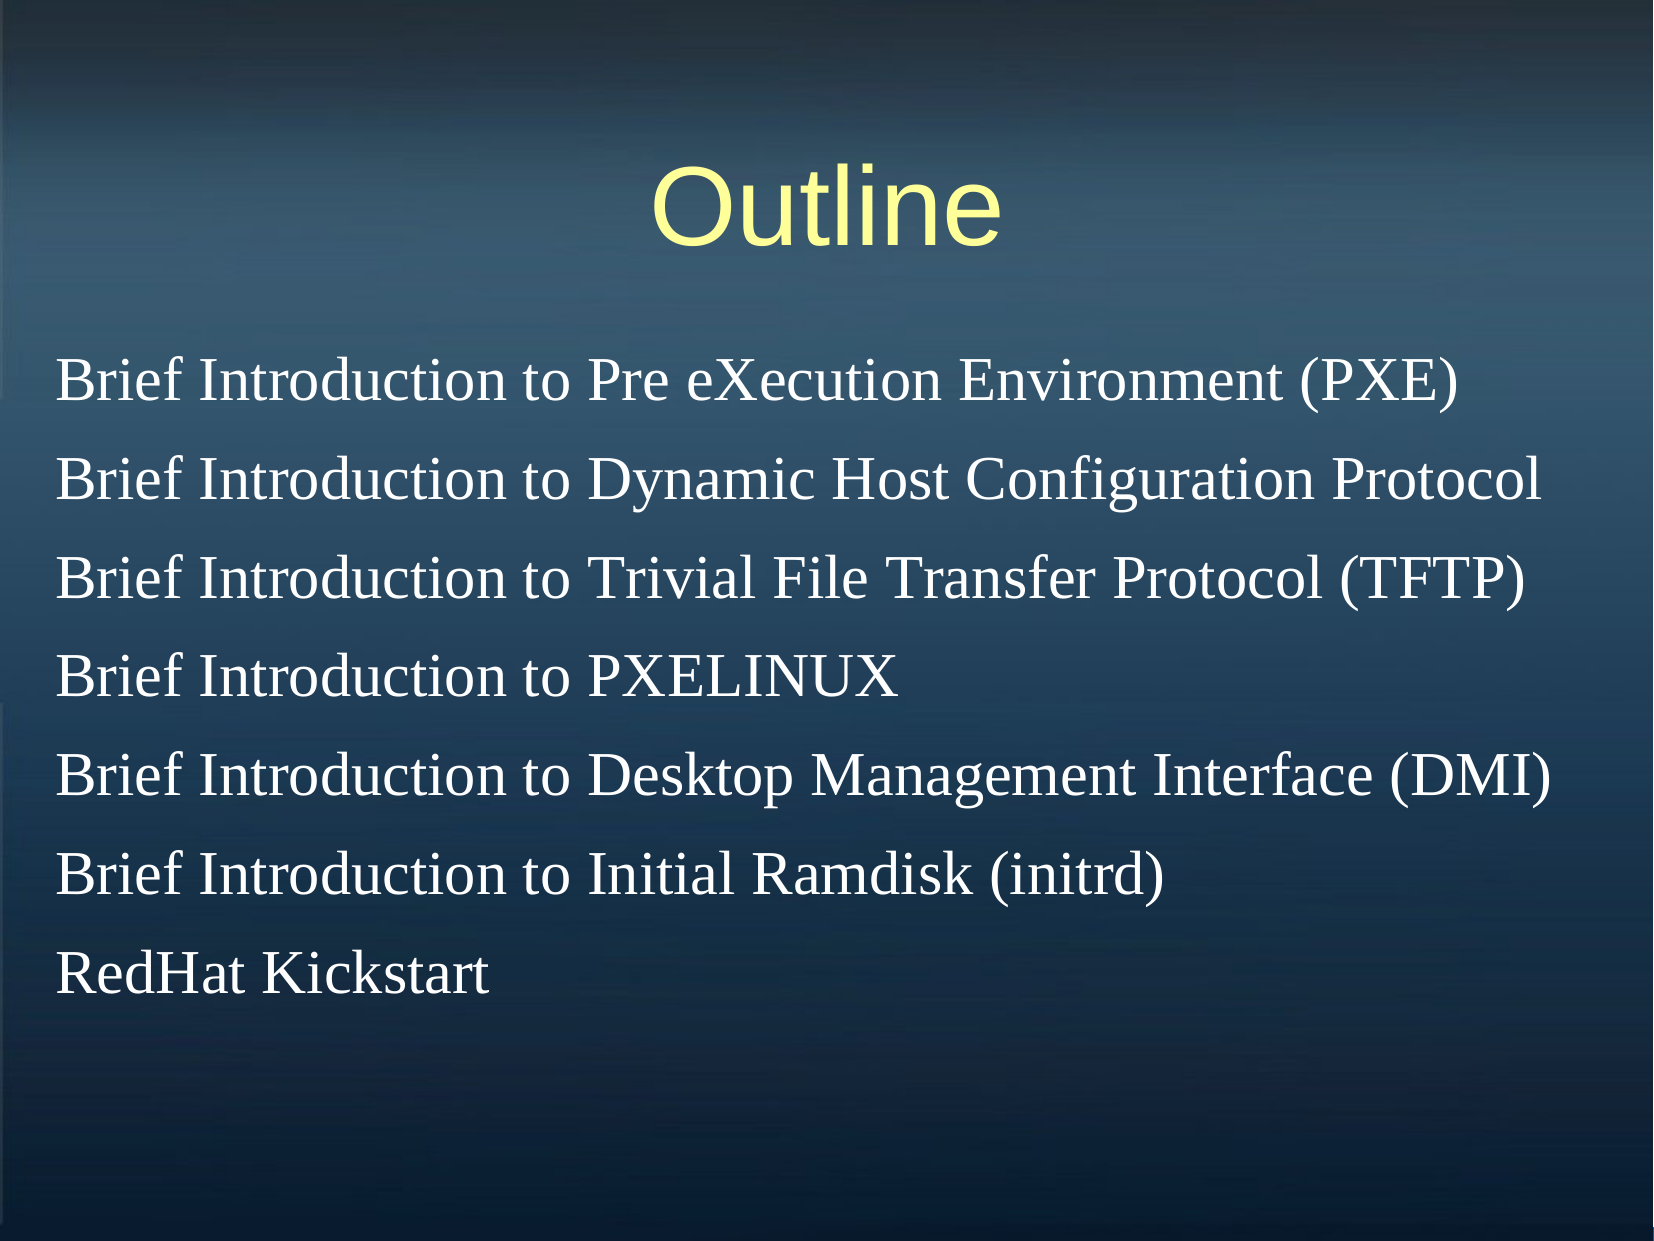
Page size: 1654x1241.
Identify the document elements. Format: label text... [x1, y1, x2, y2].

list Brief Introduction to Pre eXecution Environment (PXE) Brief Introduction to Dynamic Host Configuration Protocol Brief Introduction to Trivial File Transfer Protocol (TFTP) Brief Introduction to PXELINUX Brief Introduction to Desktop Management Interface (DMI) Brief Introduction to Initial Ramdisk (initrd) RedHat Kickstart [37, 344, 1613, 1128]
picture [0, 0, 1653, 1241]
title Outline [121, 102, 1533, 311]
